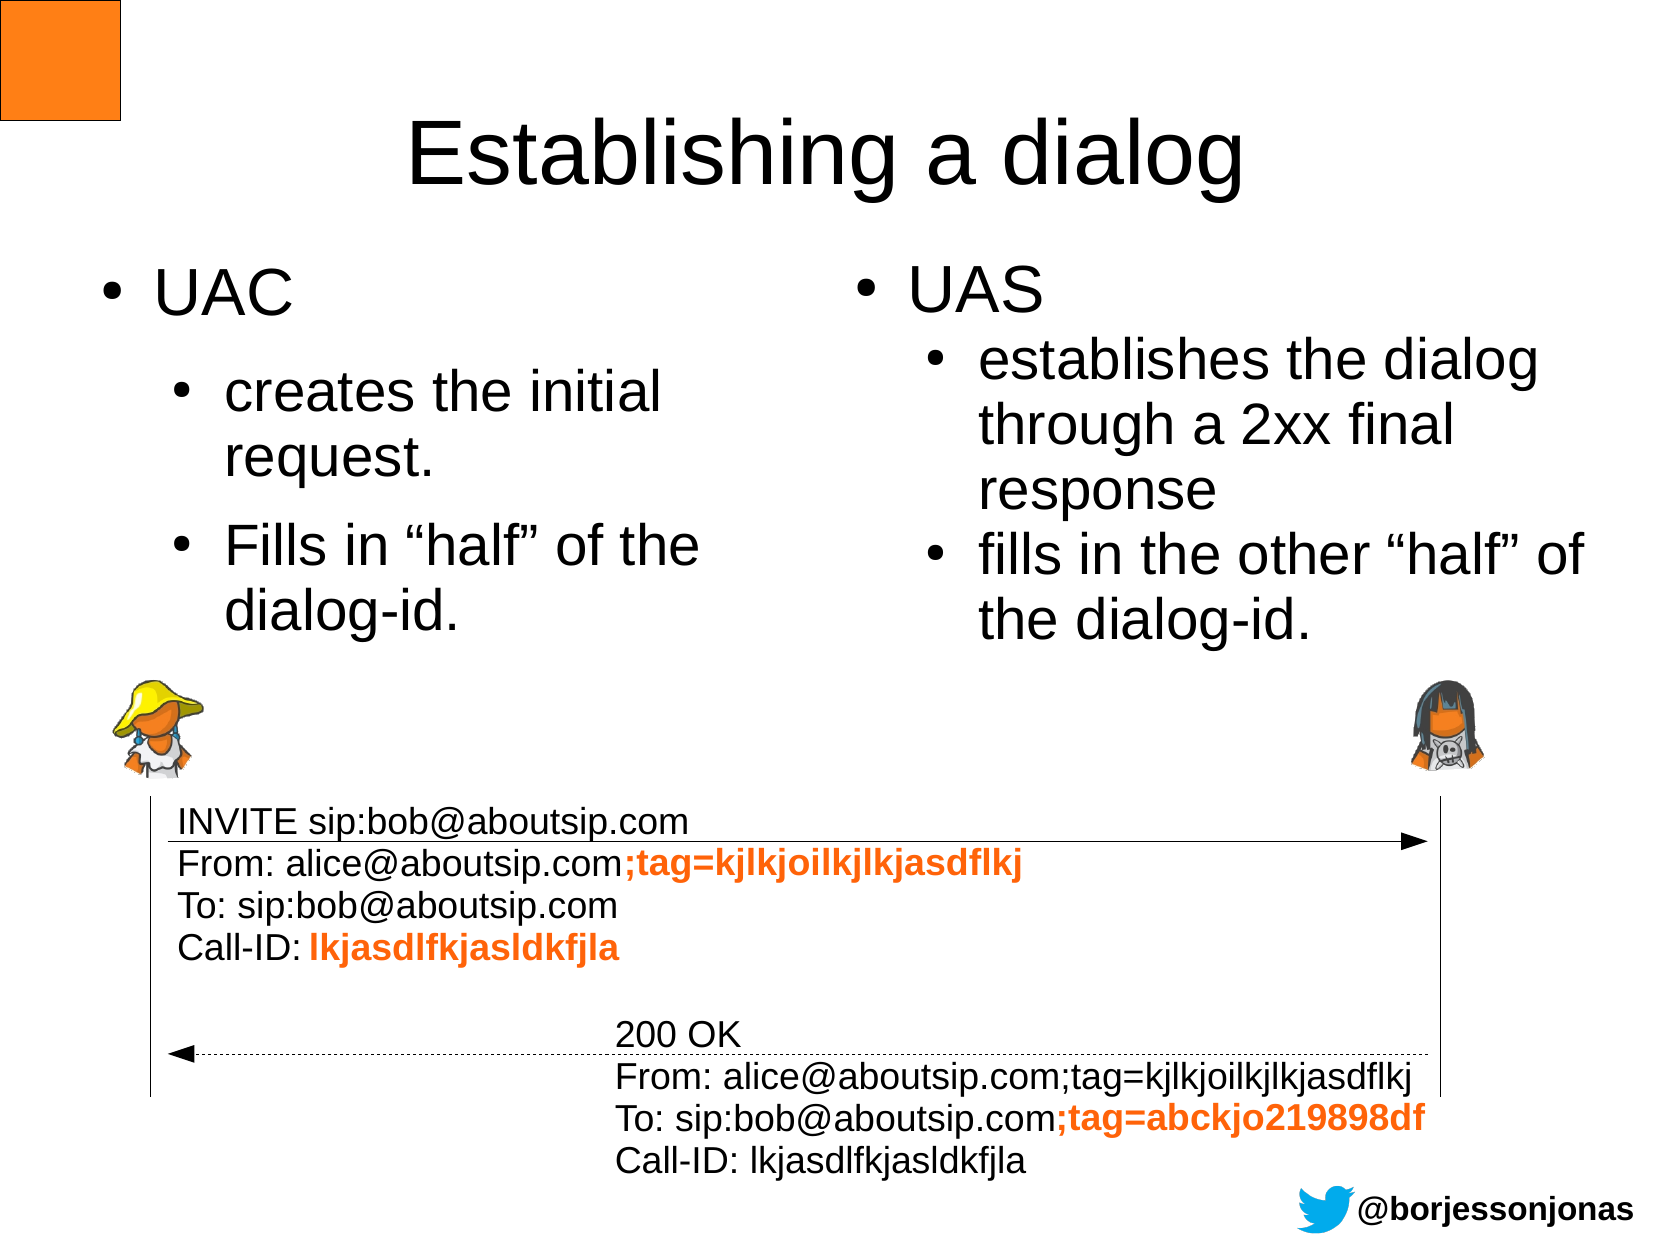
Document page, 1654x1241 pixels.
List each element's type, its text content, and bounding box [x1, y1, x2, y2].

title Establishing a dialog [82, 49, 1571, 257]
text_box UAS establishes the dialog through a 2xx final response fills in the other “half” of the dialog-id. [820, 243, 1654, 661]
picture [1277, 1190, 1375, 1241]
list UAC creates the initial request. Fills in “half” of the dialog-id. [82, 254, 811, 676]
text_box ;tag=abckjo219898df [1040, 1089, 1501, 1146]
picture [1305, 1190, 1327, 1200]
text_box lkjasdlfkjasldkfjla [294, 919, 646, 977]
text_box INVITE sip:bob@aboutsip.com From: alice@aboutsip.com To: sip:bob@aboutsip.com Call-ID: [162, 793, 705, 977]
picture [1395, 676, 1493, 774]
text_box ;tag=kjlkjoilkjlkjasdflkj [609, 834, 1051, 891]
picture [105, 676, 211, 782]
text_box 200 OK From: alice@aboutsip.com;tag=kjlkjoilkjlkjasdflkj To: sip:bob@aboutsip.com Call-ID: lkjasdlfkjasldkfjla [600, 1006, 1428, 1190]
